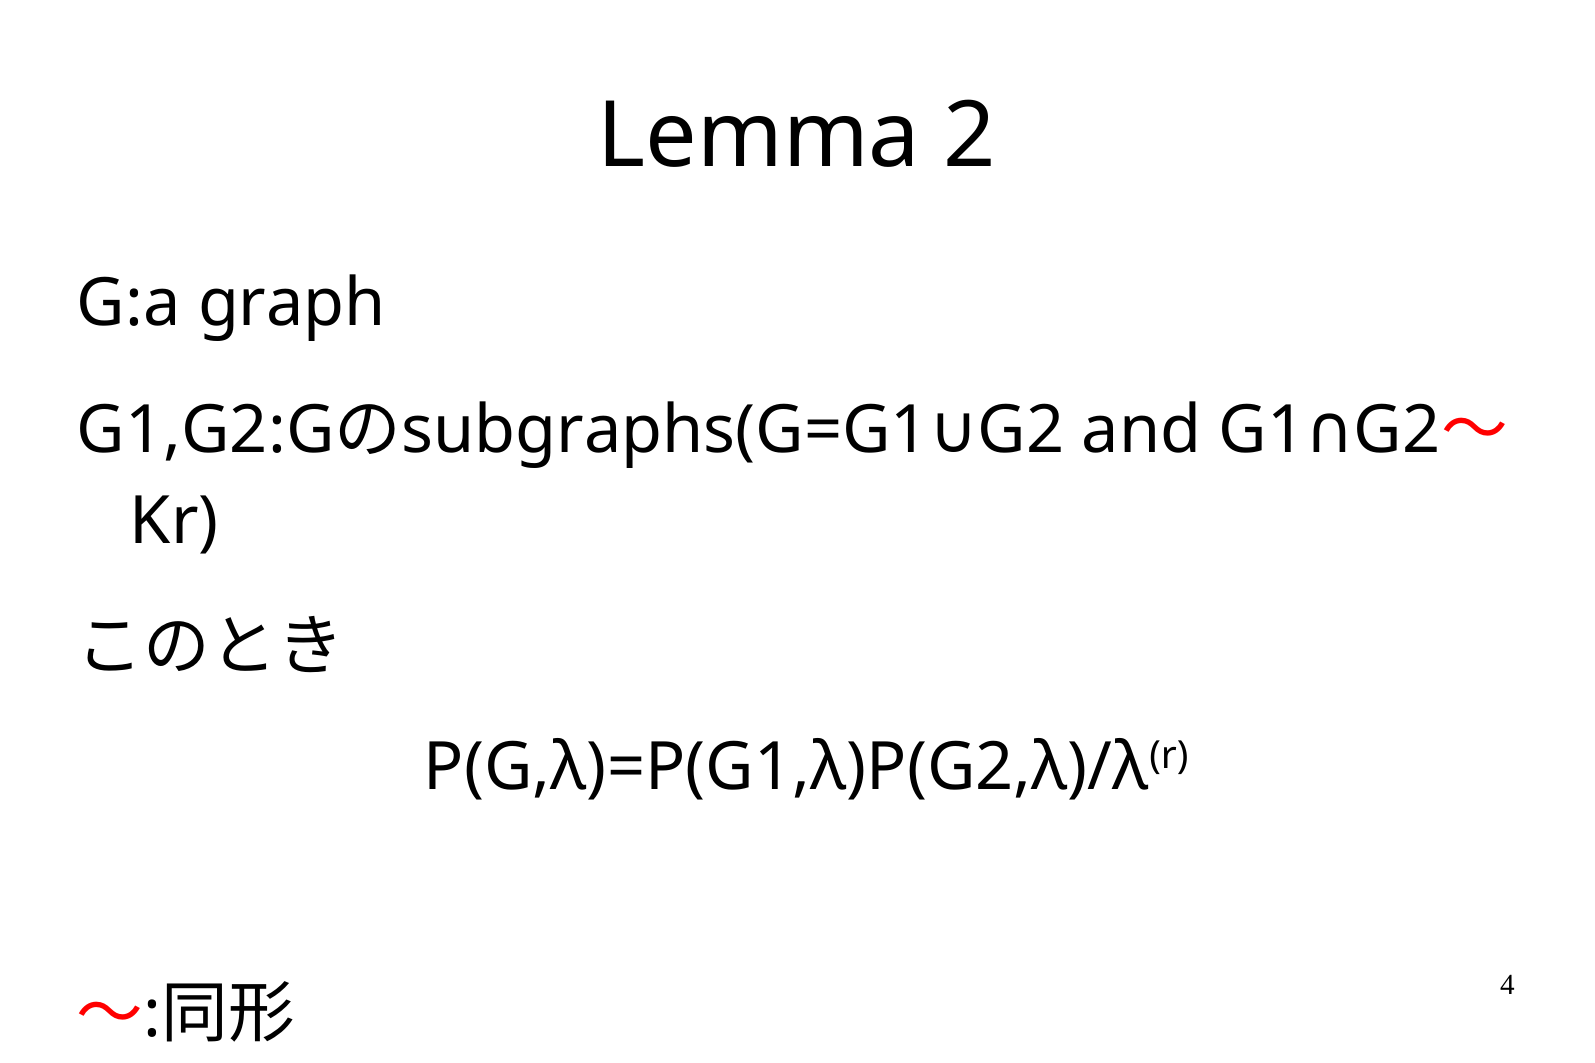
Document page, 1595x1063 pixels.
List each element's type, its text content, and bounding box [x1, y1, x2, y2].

list G:a graph G1,G2:Gのsubgraphs(G=G1∪G2 and G1∩G2～Kr) このとき P(G,λ)=P(G1,λ)P(G2,λ)/λ(r) ～:同形 [59, 254, 1536, 942]
title Lemma 2 [79, 42, 1515, 220]
